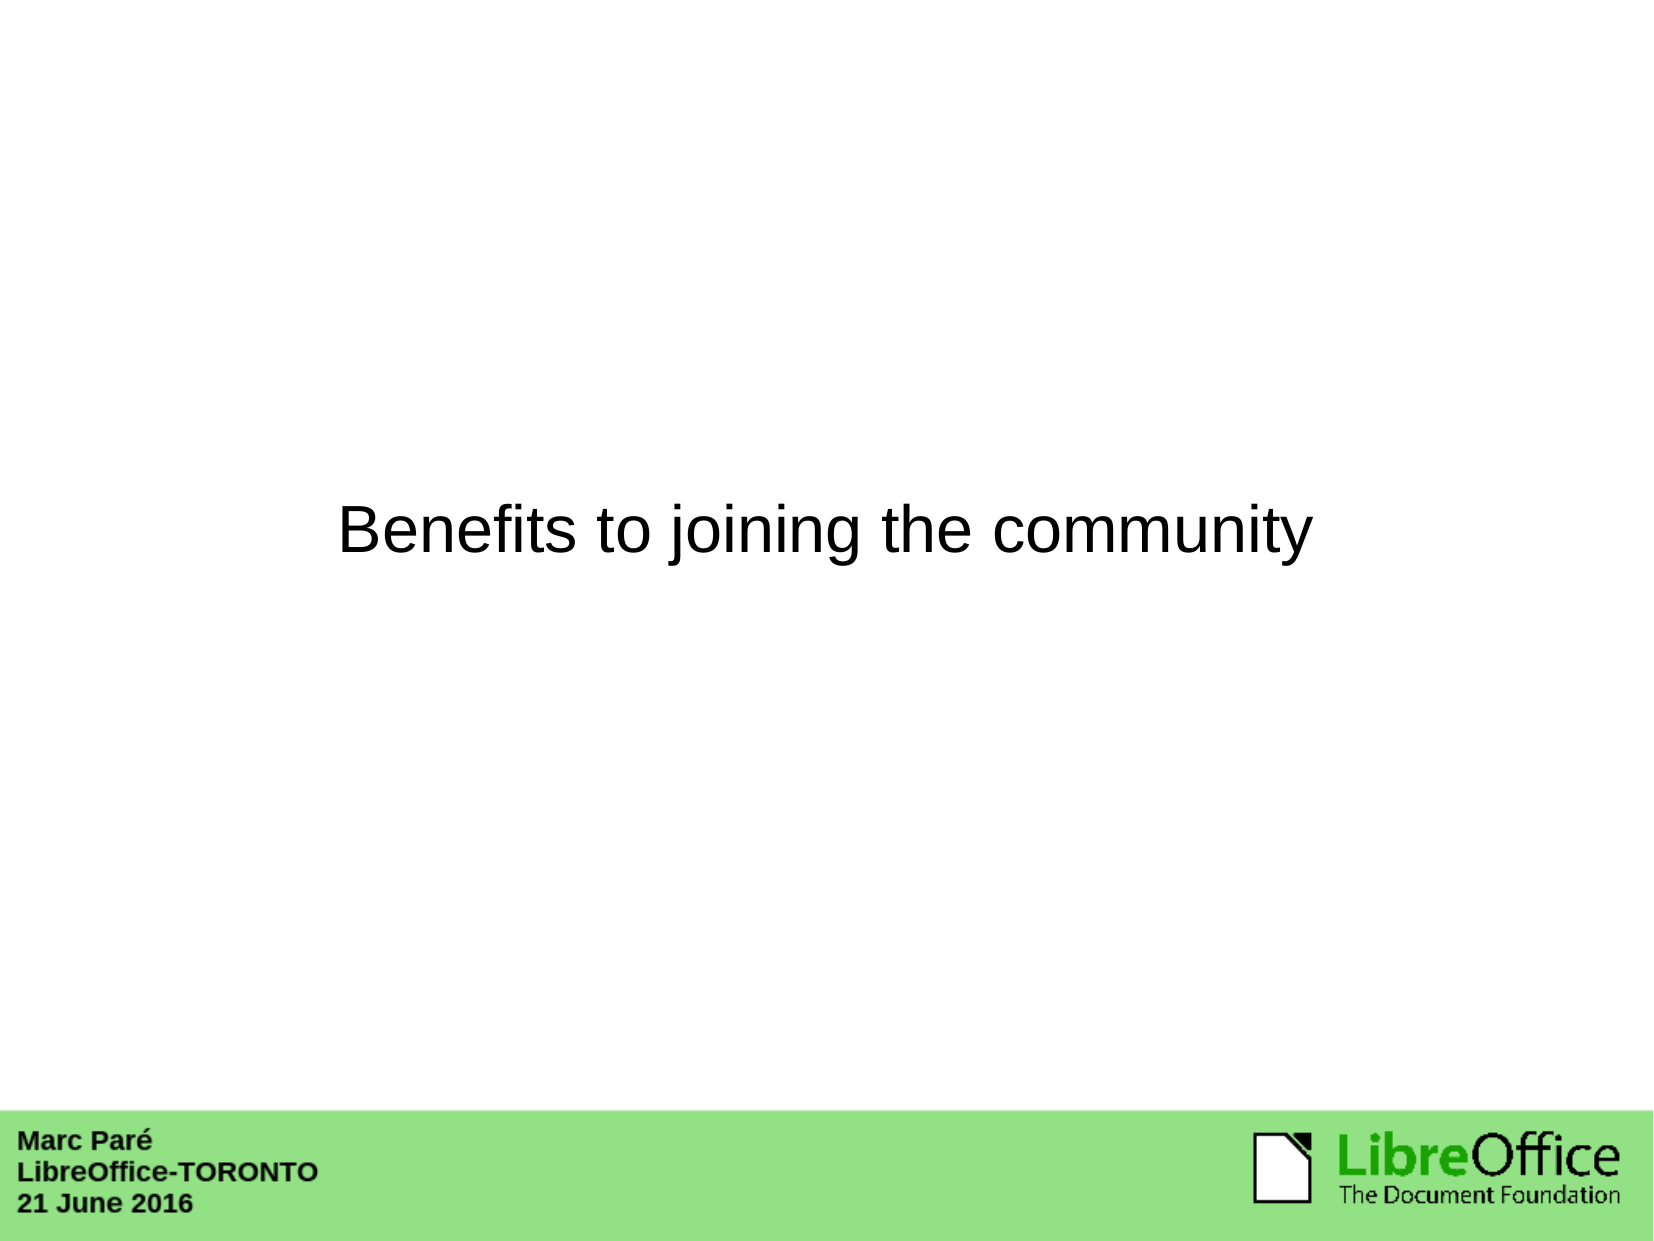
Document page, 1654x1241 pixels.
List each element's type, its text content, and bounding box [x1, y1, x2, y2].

subtitle Benefits to joining the community [82, 49, 1571, 1010]
picture [0, 0, 1654, 1241]
